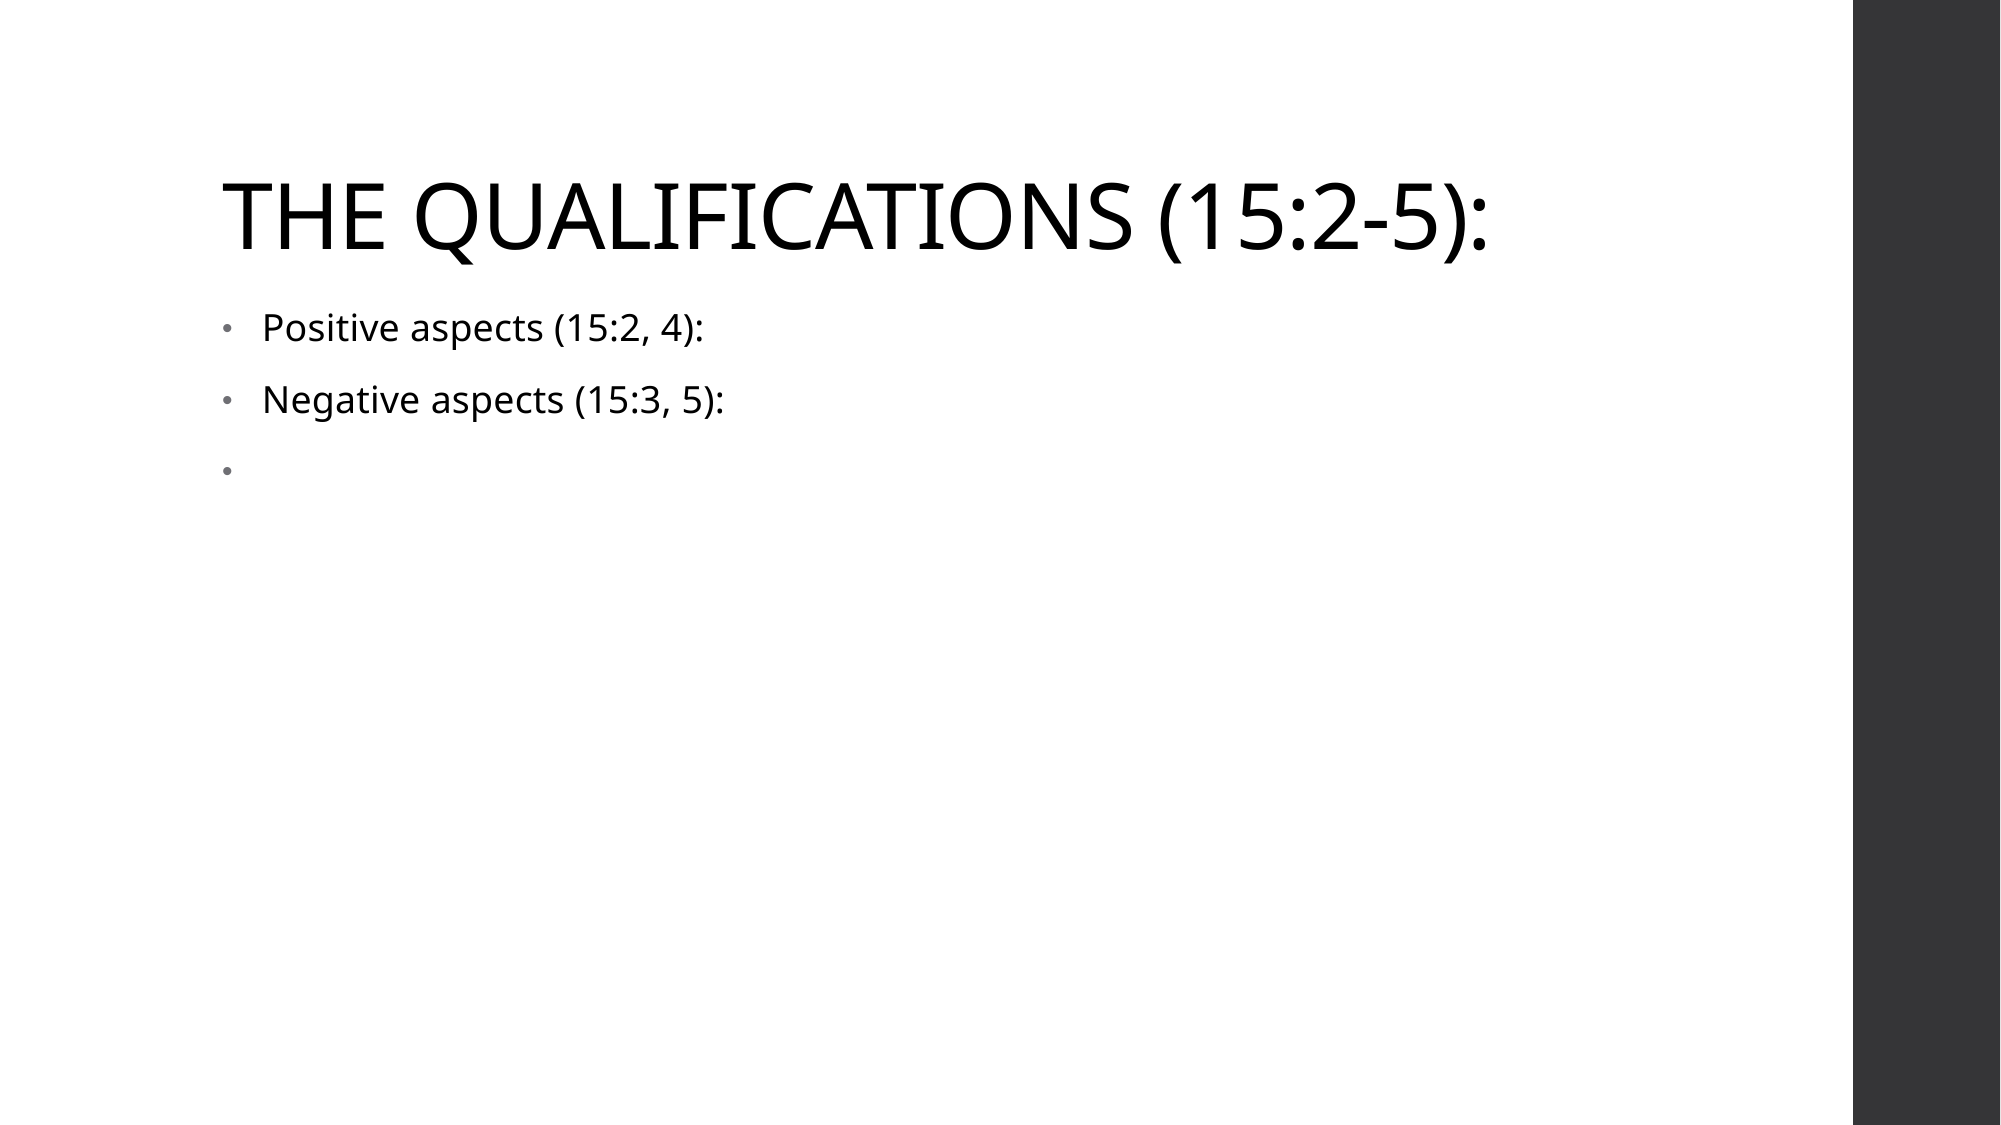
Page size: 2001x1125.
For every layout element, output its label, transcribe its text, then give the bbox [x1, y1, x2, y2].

list Positive aspects (15:2, 4): Negative aspects (15:3, 5): [206, 299, 1617, 1014]
title THE QUALIFICATIONS (15:2-5): [206, 60, 1797, 278]
